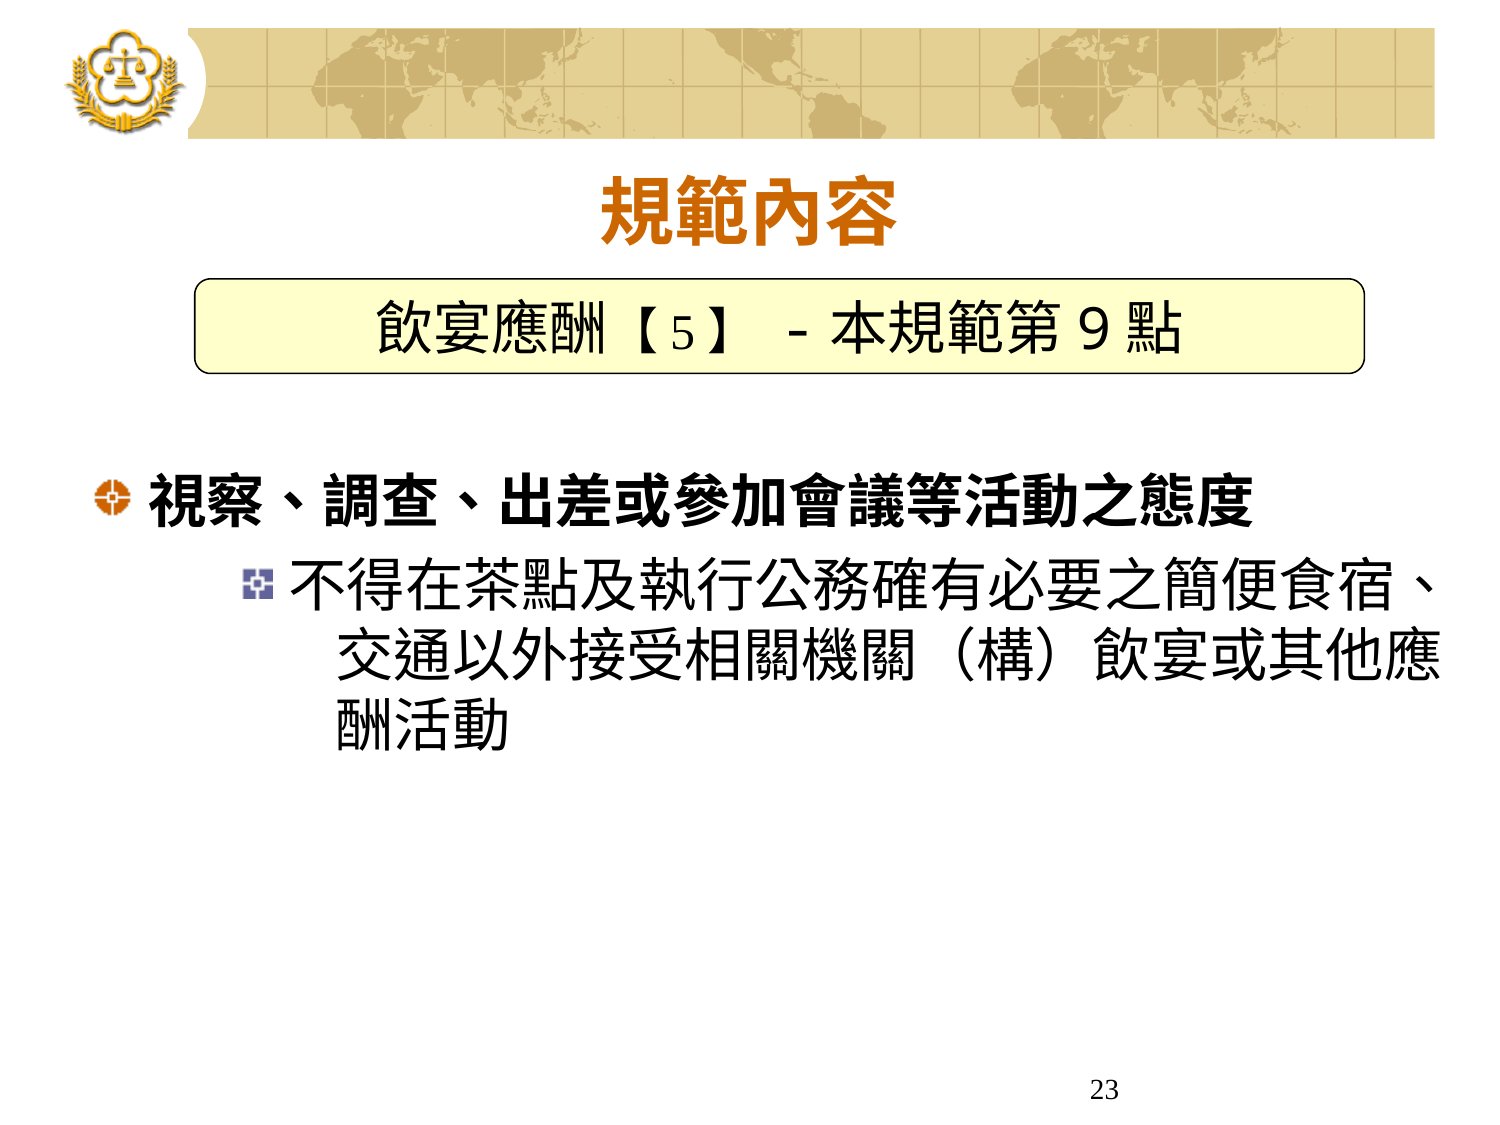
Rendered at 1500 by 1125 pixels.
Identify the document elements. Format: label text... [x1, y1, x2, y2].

title 規範內容 [584, 152, 928, 268]
list 視察、調查、出差或參加會議等活動之態度 不得在茶點及執行公務確有必要之簡便食宿、交通以外接受相關機關（構）飲宴或其他應酬活動 [76, 456, 1459, 1028]
text_box 飲宴應酬【5】 -本規範第9點 [194, 278, 1365, 374]
text_box [1074, 1037, 1388, 1113]
